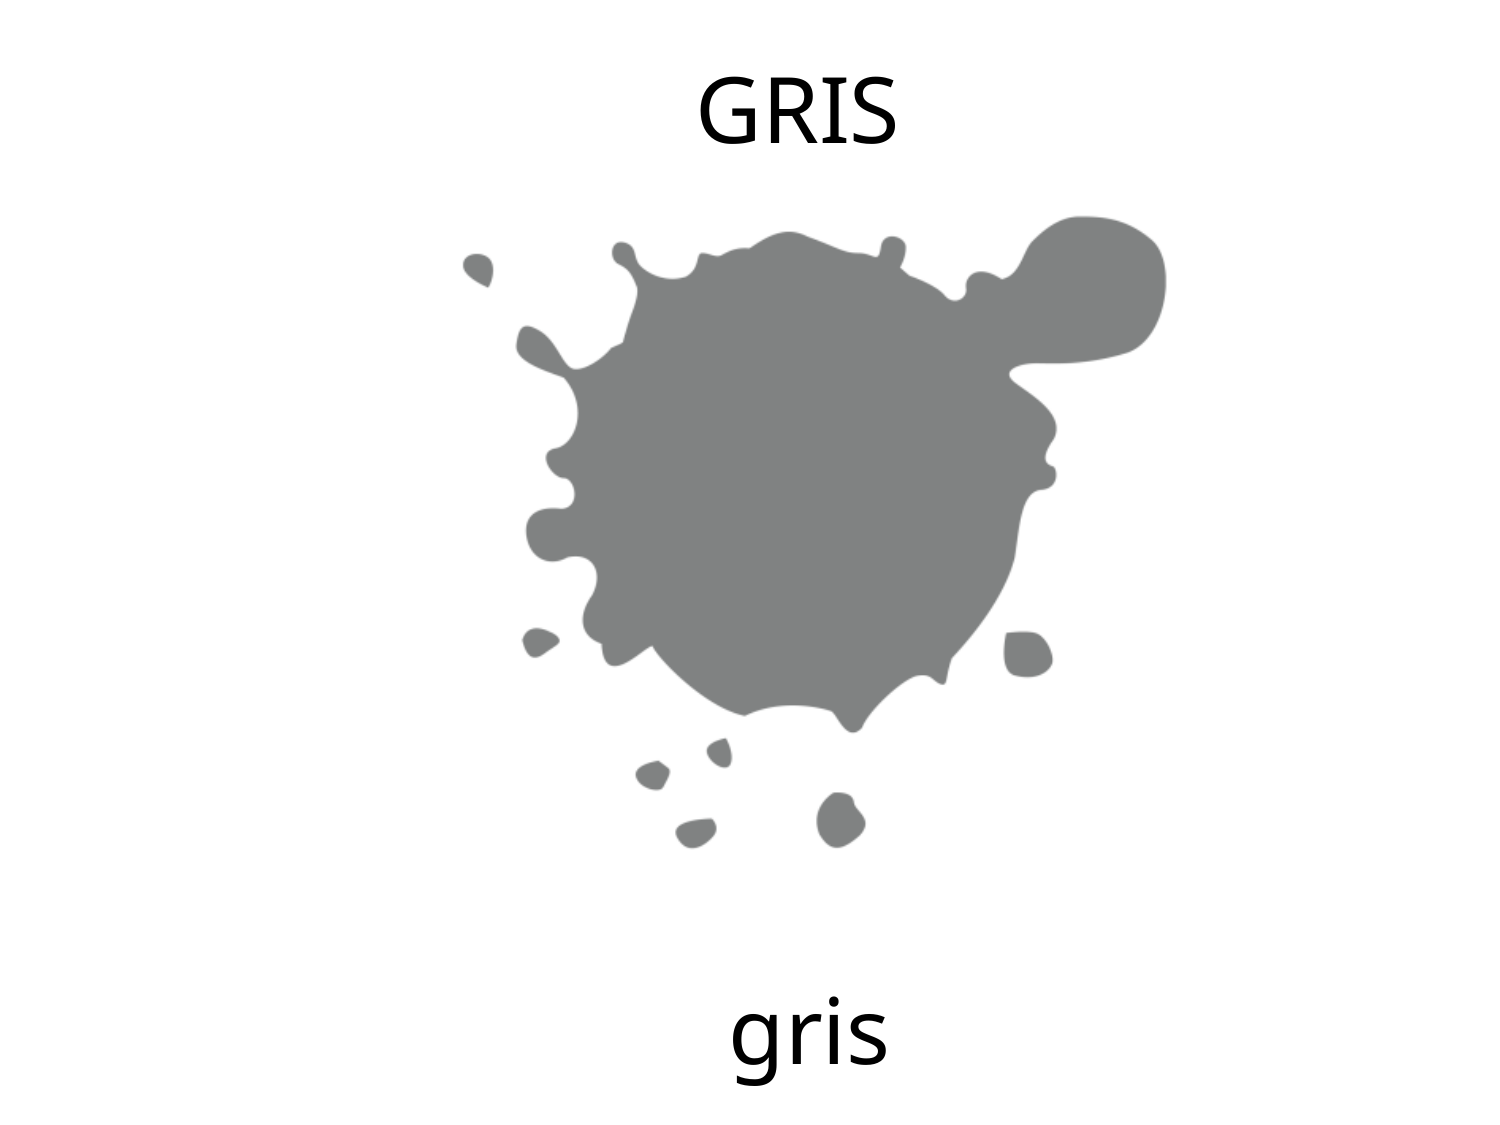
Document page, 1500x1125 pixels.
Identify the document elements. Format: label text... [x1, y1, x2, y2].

text_box gris [206, 964, 1414, 1092]
picture [419, 171, 1211, 929]
title GRIS [194, 42, 1402, 171]
